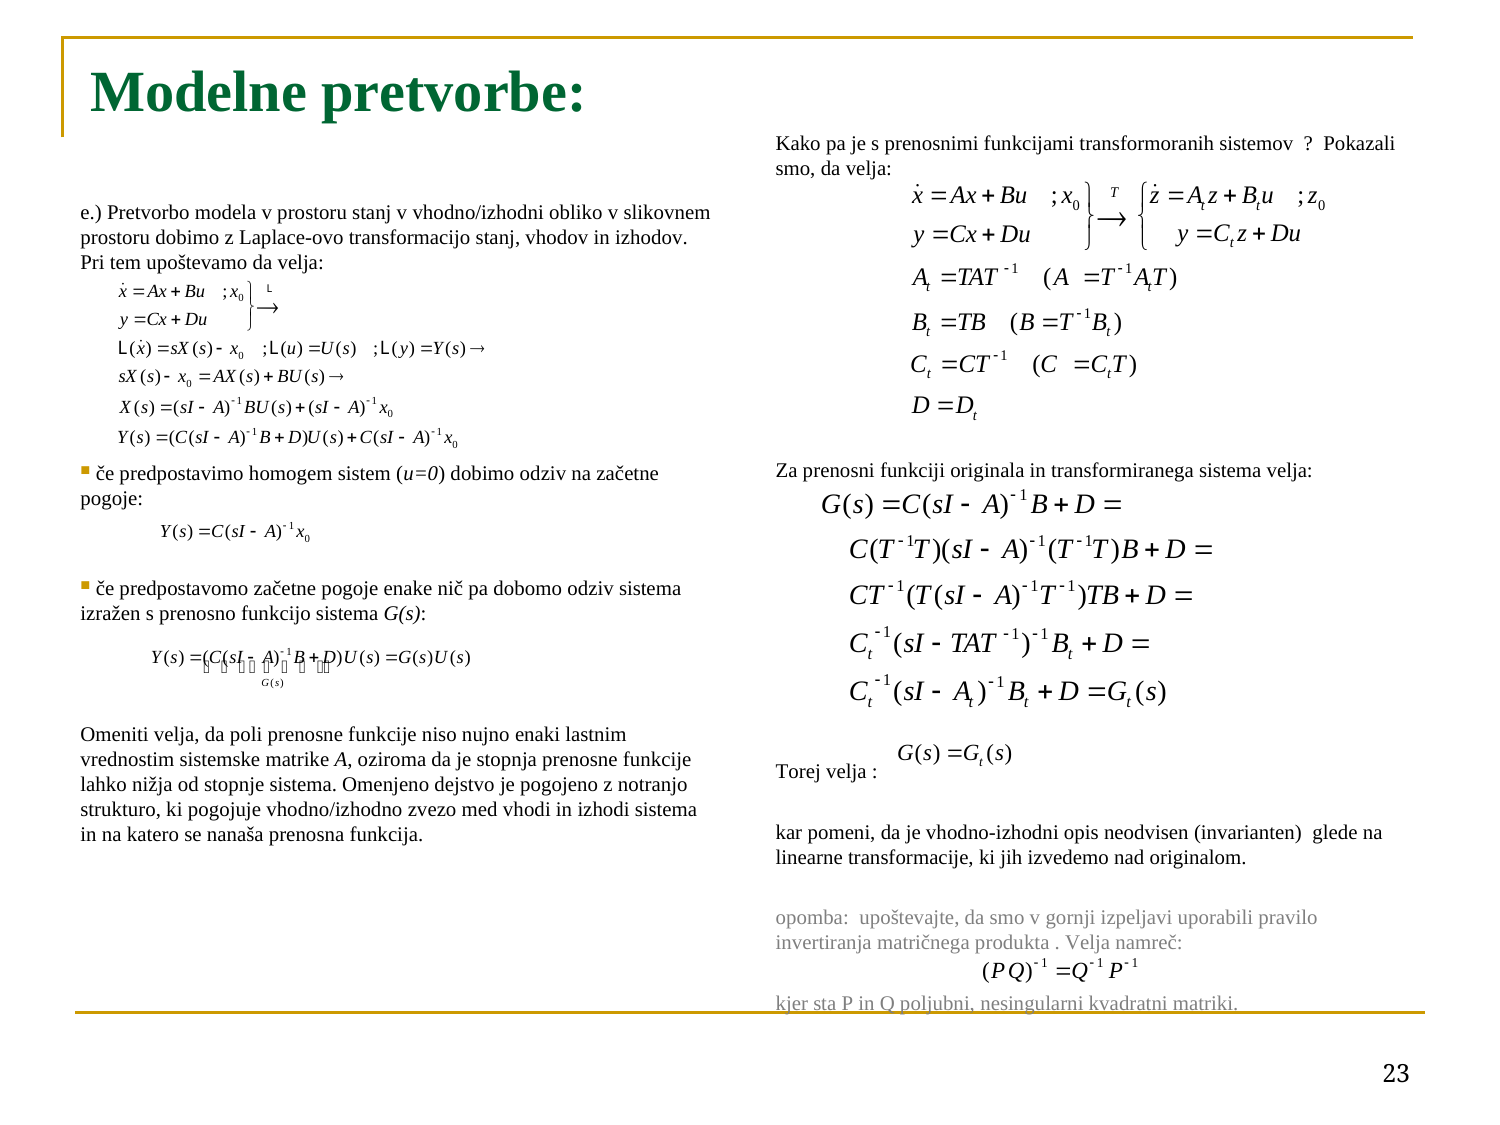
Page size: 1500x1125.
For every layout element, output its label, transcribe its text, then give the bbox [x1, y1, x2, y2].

chart [978, 953, 1142, 988]
chart [158, 517, 314, 547]
chart [115, 278, 491, 453]
chart [149, 643, 474, 693]
text_box Kako pa je s prenosnimi funkcijami transformoranih sistemov ? Pokazali smo, da velja: Za prenosni funkciji originala in transformiranega sistema velja: Torej velja : kar pomeni, da je vhodno-izhodni opis neodvisen (invarianten) glede na linearne transformacije, ki jih izvedemo nad originalom. opomba: upoštevajte, da smo v gornji izpeljavi uporabili pravilo invertiranja matričnega produkta . Velja namreč: kjer sta P in Q poljubni, nesingularni kvadratni matriki. [760, 121, 1424, 1019]
text_box <number> [1074, 1024, 1426, 1100]
text_box e.) Pretvorbo modela v prostoru stanj v vhodno/izhodni obliko v slikovnem prostoru dobimo z Laplace-ovo transformacijo stanj, vhodov in izhodov. Pri tem upoštevamo da velja: če predpostavimo homogem sistem (u=0) dobimo odziv na začetne pogoje: če predpostavomo začetne pogoje enake nič pa dobomo odziv sistema izražen s prenosno funkcijo sistema G(s): Omeniti velja, da poli prenosne funkcije niso nujno enaki lastnim vrednostim sistemske matrike A, oziroma da je stopnja prenosne funkcije lahko nižja od stopnje sistema. Omenjeno dejstvo je pogojeno z notranjo strukturo, ki pogojuje vhodno/izhodno zvezo med vhodi in izhodi sistema in na katero se nanaša prenosna funkcija. [65, 190, 729, 947]
chart [894, 737, 1017, 773]
chart [817, 482, 1213, 715]
title Modelne pretvorbe: [75, 45, 1426, 201]
chart [907, 176, 1346, 426]
